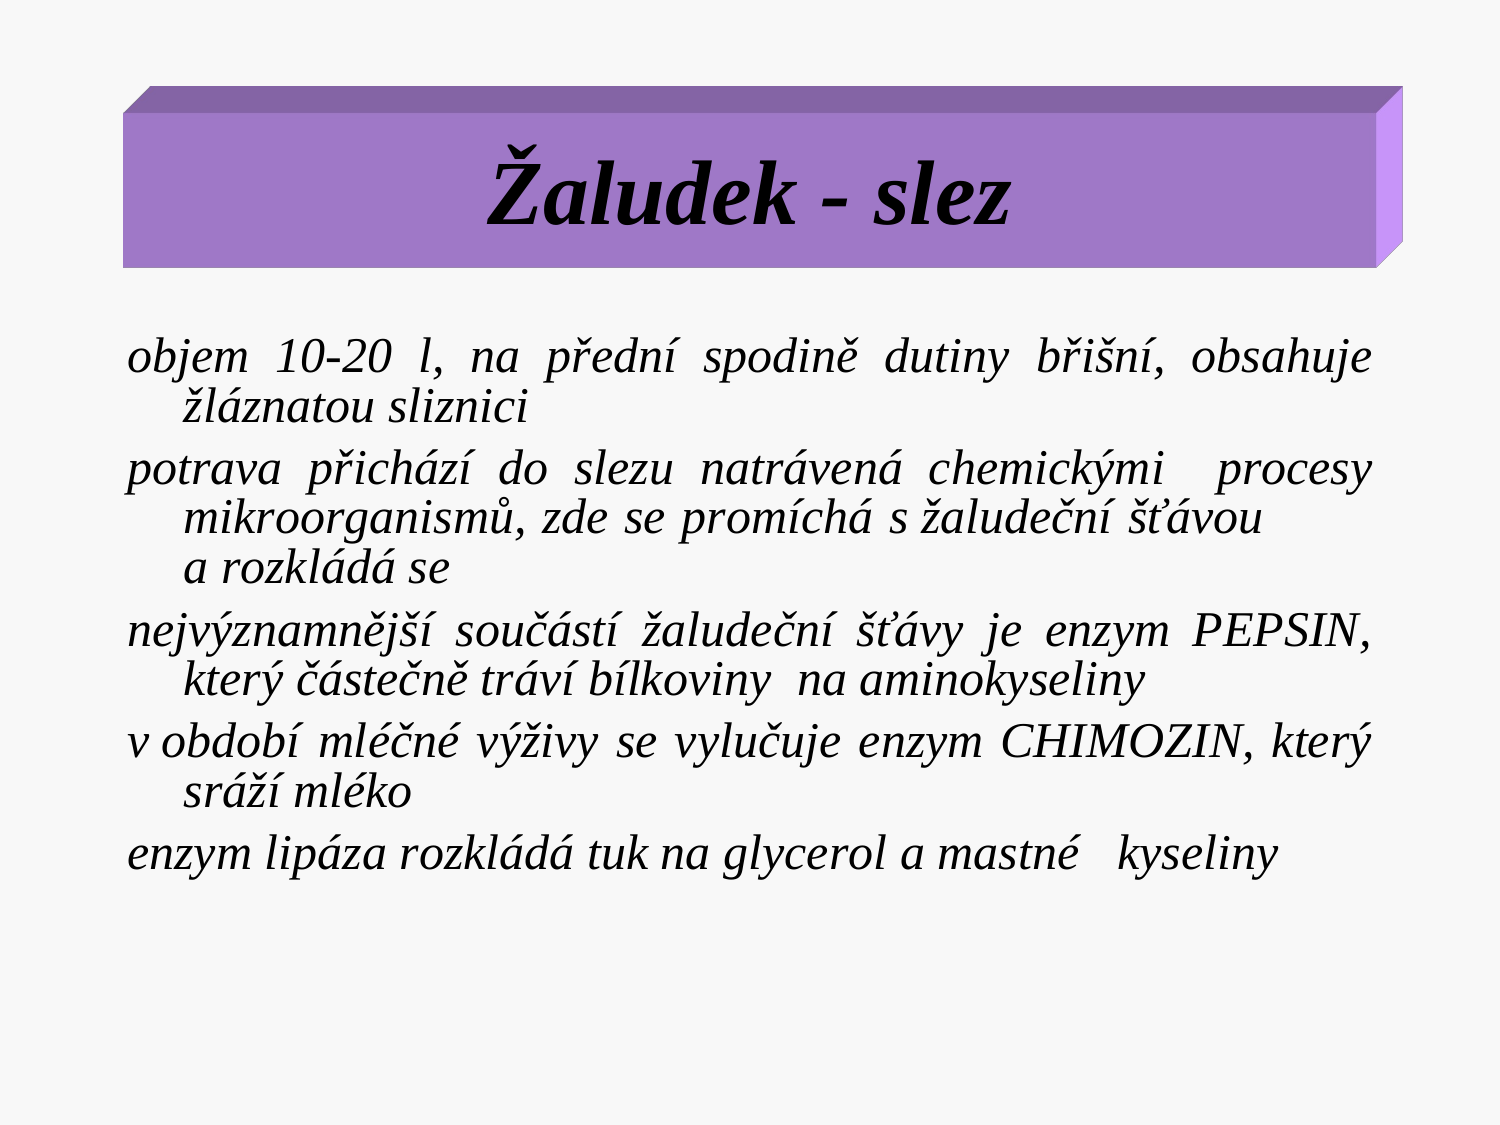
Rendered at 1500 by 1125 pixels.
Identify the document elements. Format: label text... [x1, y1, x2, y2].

list objem 10-20 l, na přední spodině dutiny břišní, obsahuje žláznatou sliznici potrava přichází do slezu natrávená chemickými procesy mikroorganismů, zde se promíchá s žaludeční šťávou a rozkládá se nejvýznamnější součástí žaludeční šťávy je enzym PEPSIN, který částečně tráví bílkoviny na aminokyseliny v období mléčné výživy se vylučuje enzym CHIMOZIN, který sráží mléko enzym lipáza rozkládá tuk na glycerol a mastné kyseliny [112, 324, 1388, 1105]
title Žaludek - slez [112, 99, 1388, 288]
text_box [139, 86, 1402, 254]
